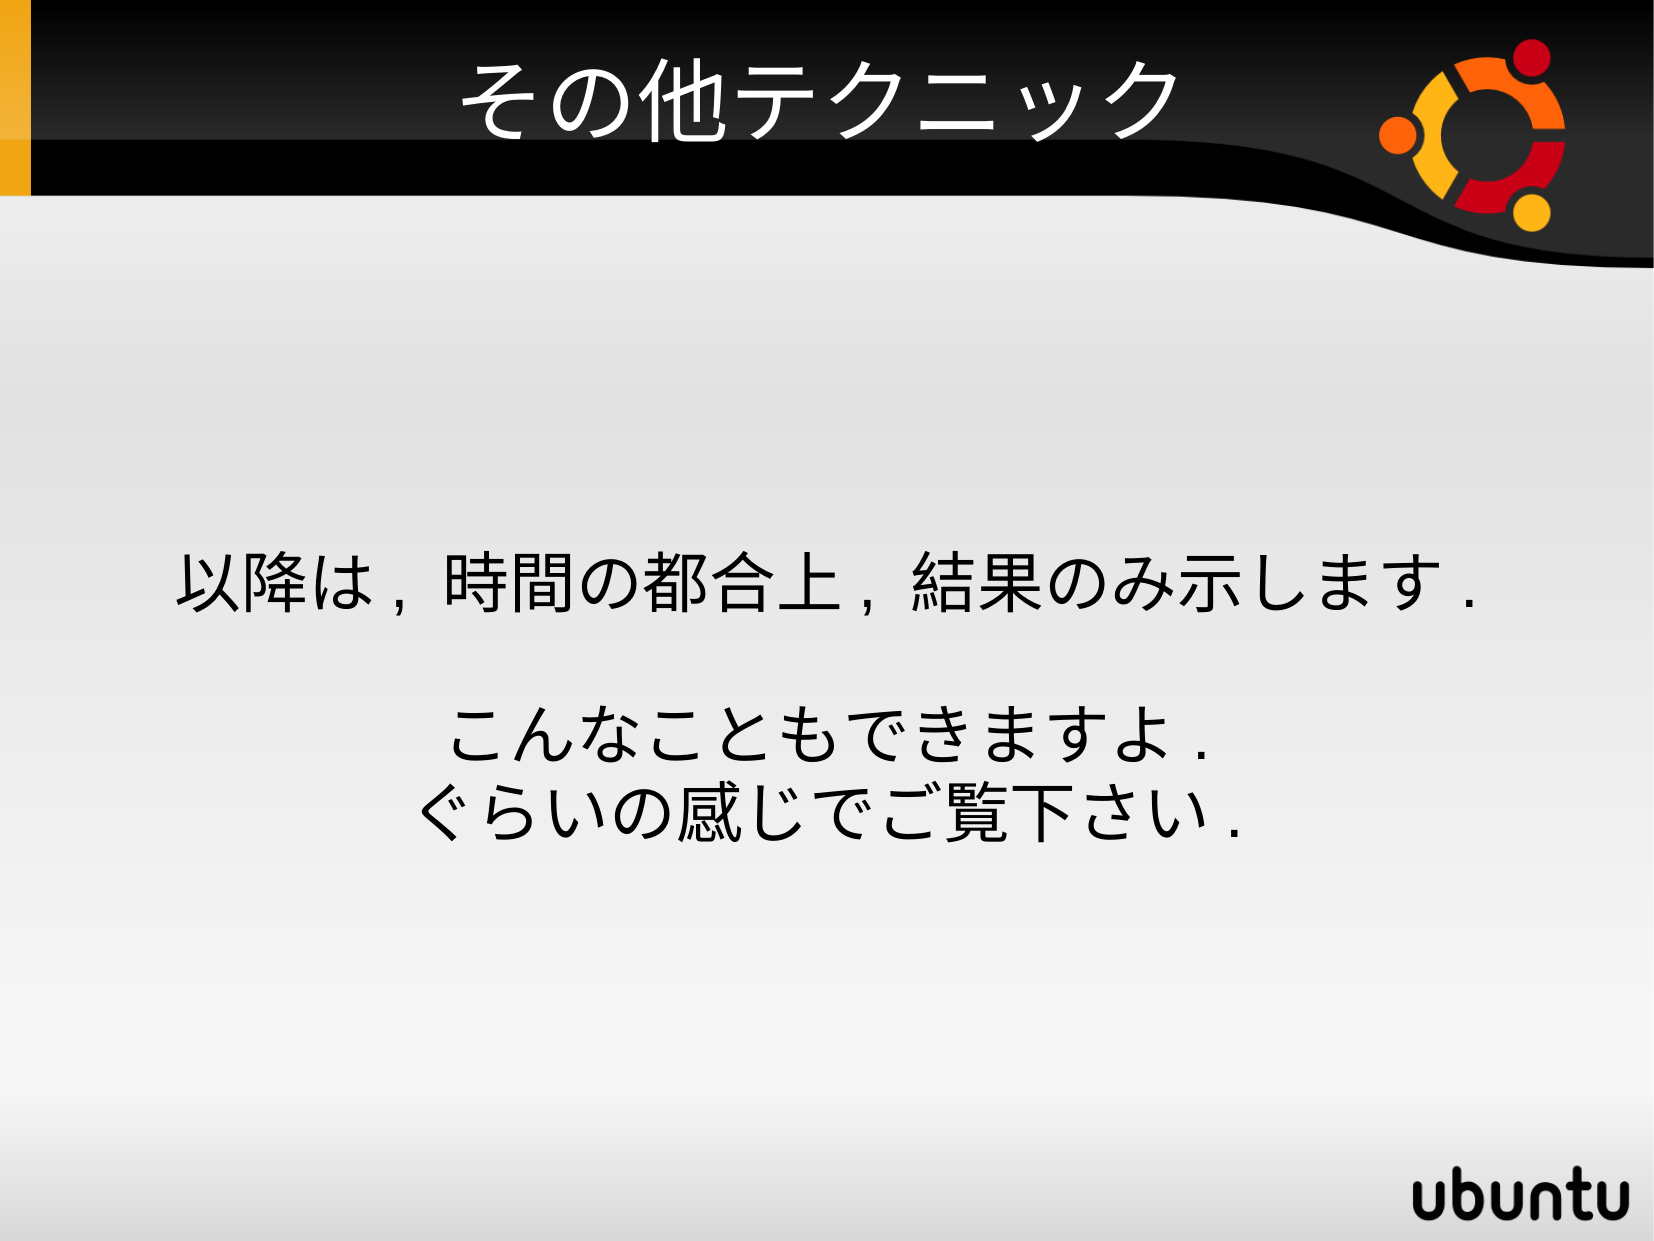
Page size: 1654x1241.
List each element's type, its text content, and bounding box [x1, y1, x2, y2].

subtitle 以降は, 時間の都合上, 結果のみ示します. こんなこともできますよ. ぐらいの感じでご覧下さい. [82, 297, 1571, 1102]
title その他テクニック [76, 0, 1565, 208]
picture [0, 0, 1654, 1241]
